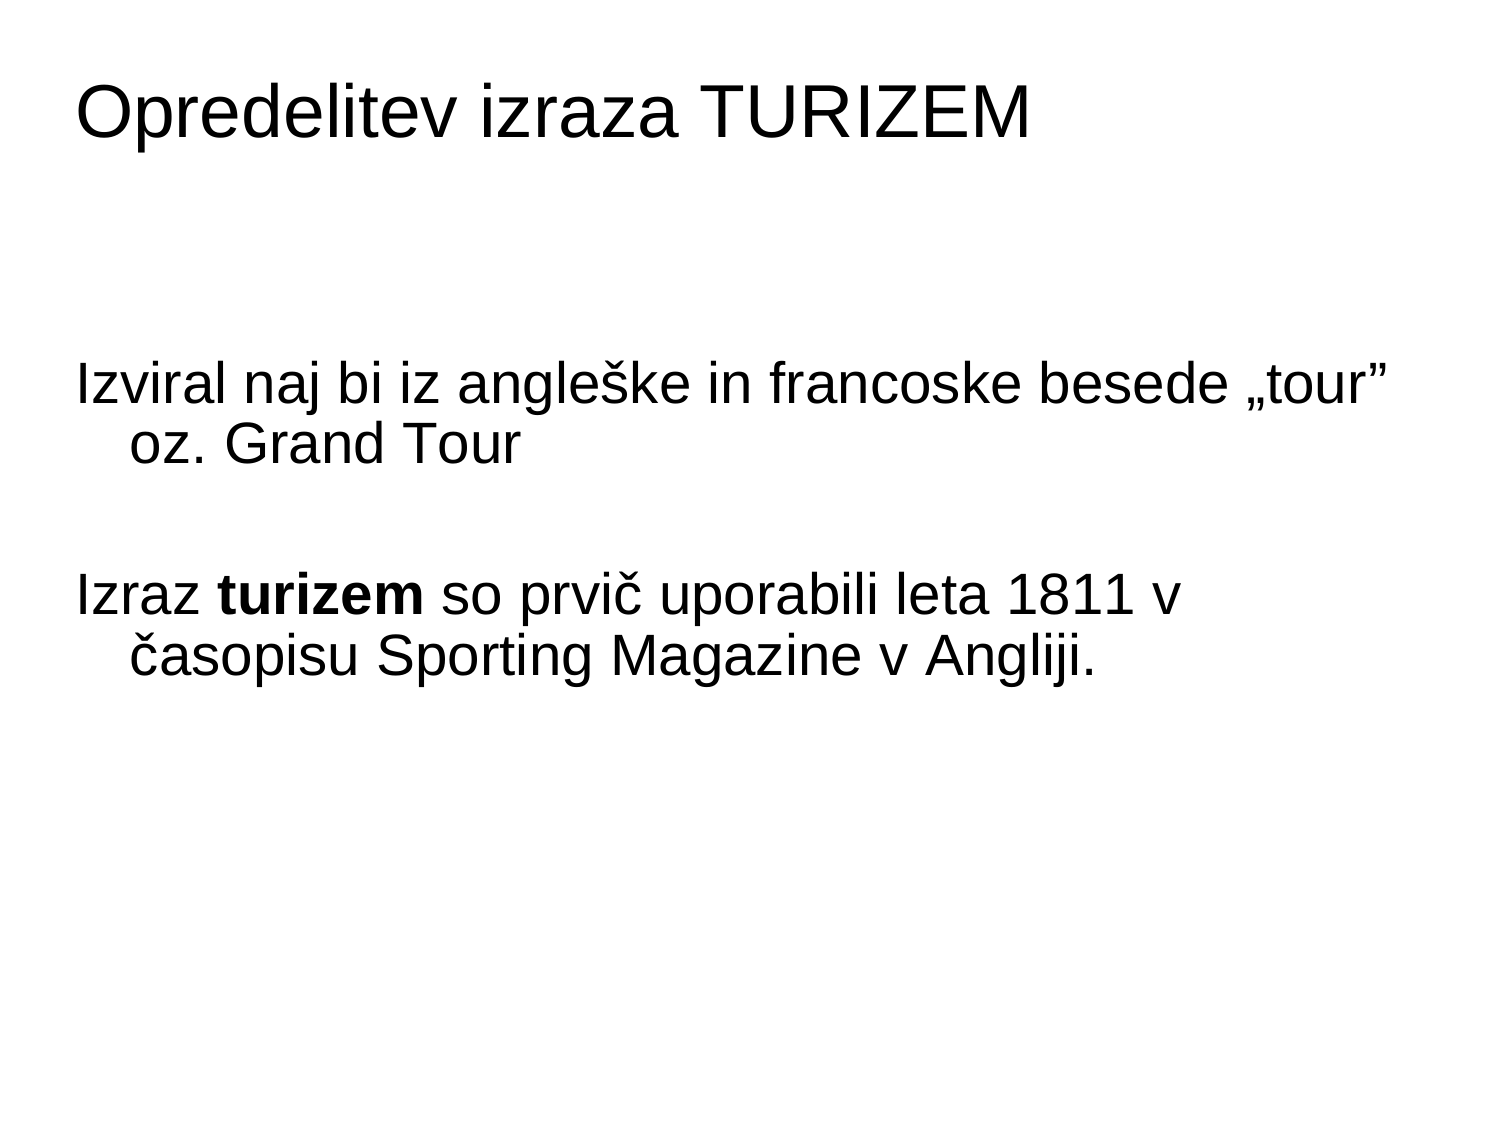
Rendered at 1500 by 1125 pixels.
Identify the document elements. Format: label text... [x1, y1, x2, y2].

list Izviral naj bi iz angleške in francoske besede „tour” oz. Grand Tour Izraz turizem so prvič uporabili leta 1811 v časopisu Sporting Magazine v Angliji. [75, 354, 1425, 991]
title Opredelitev izraza TURIZEM [75, 42, 1425, 185]
